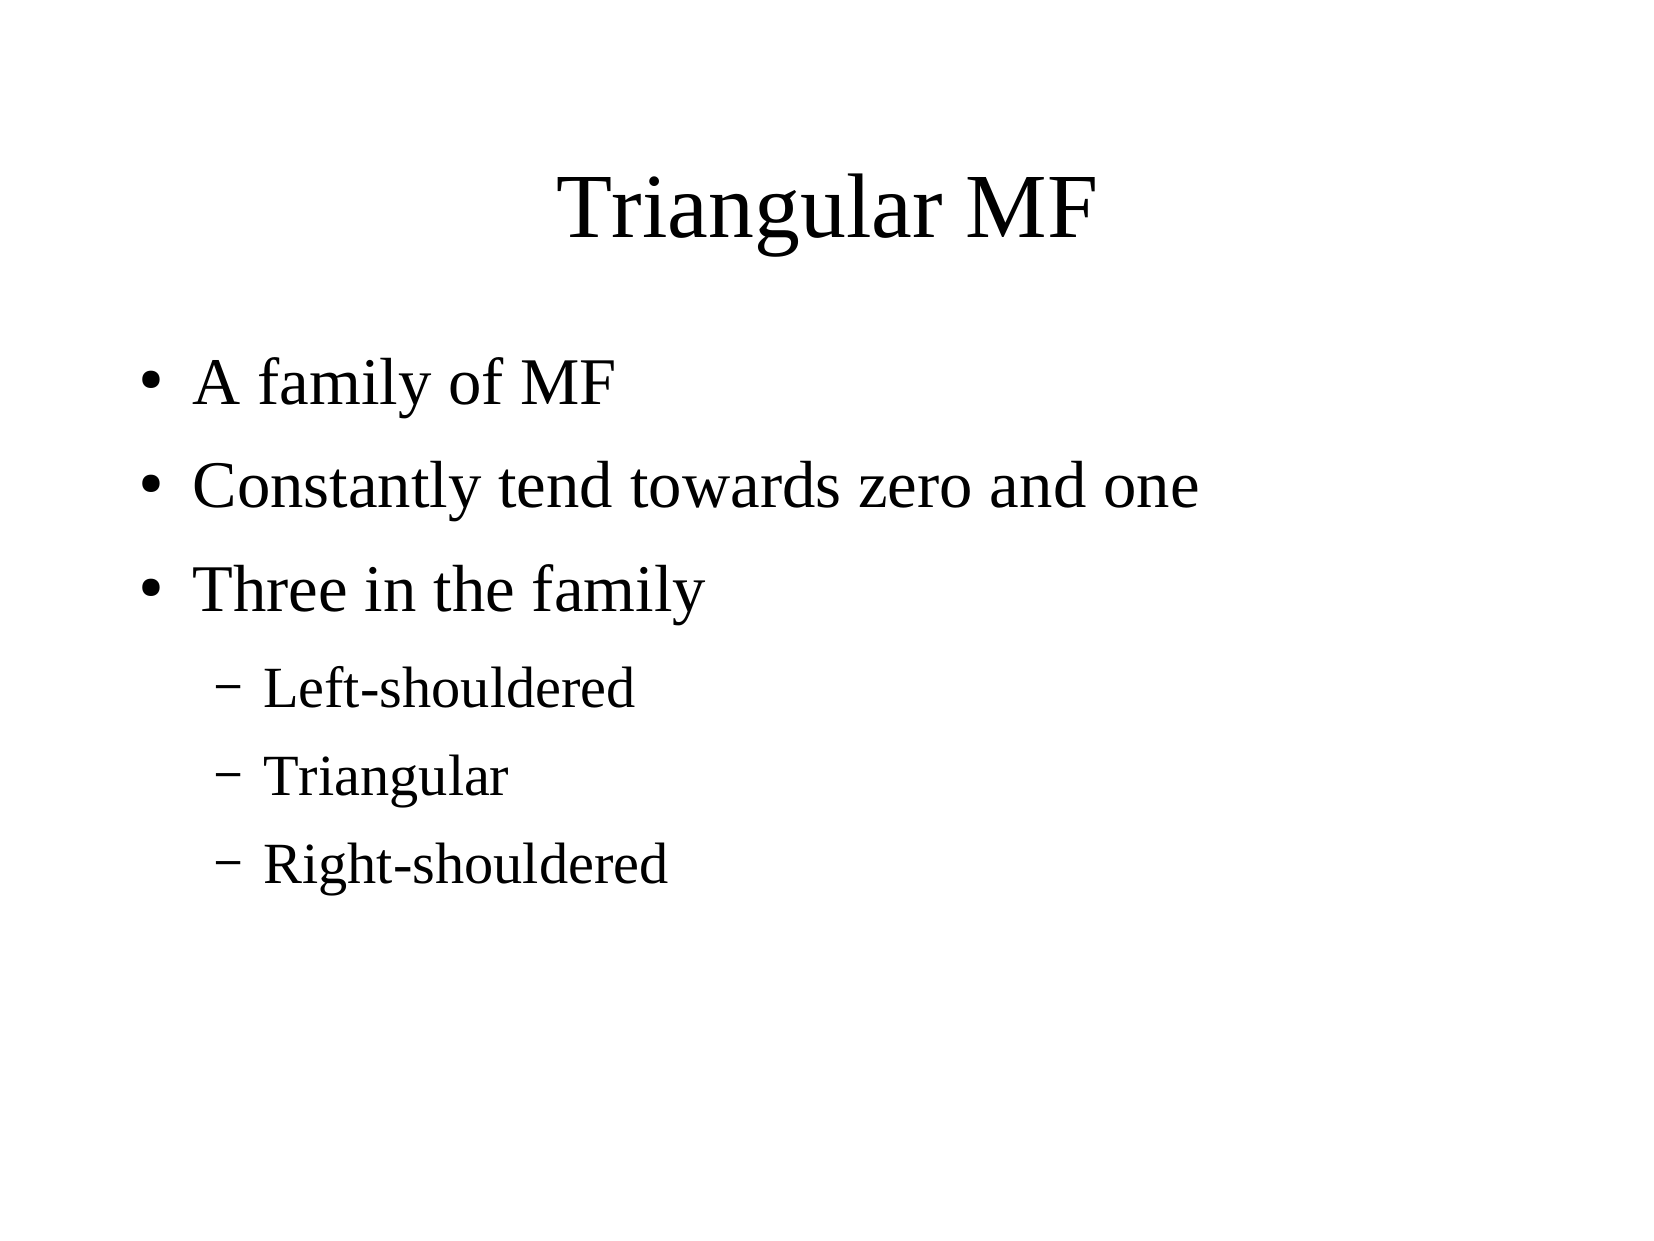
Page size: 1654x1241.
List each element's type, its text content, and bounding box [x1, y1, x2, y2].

title Triangular MF [121, 102, 1534, 311]
list A family of MF Constantly tend towards zero and one Three in the family Left-shouldered Triangular Right-shouldered [121, 344, 1534, 1127]
